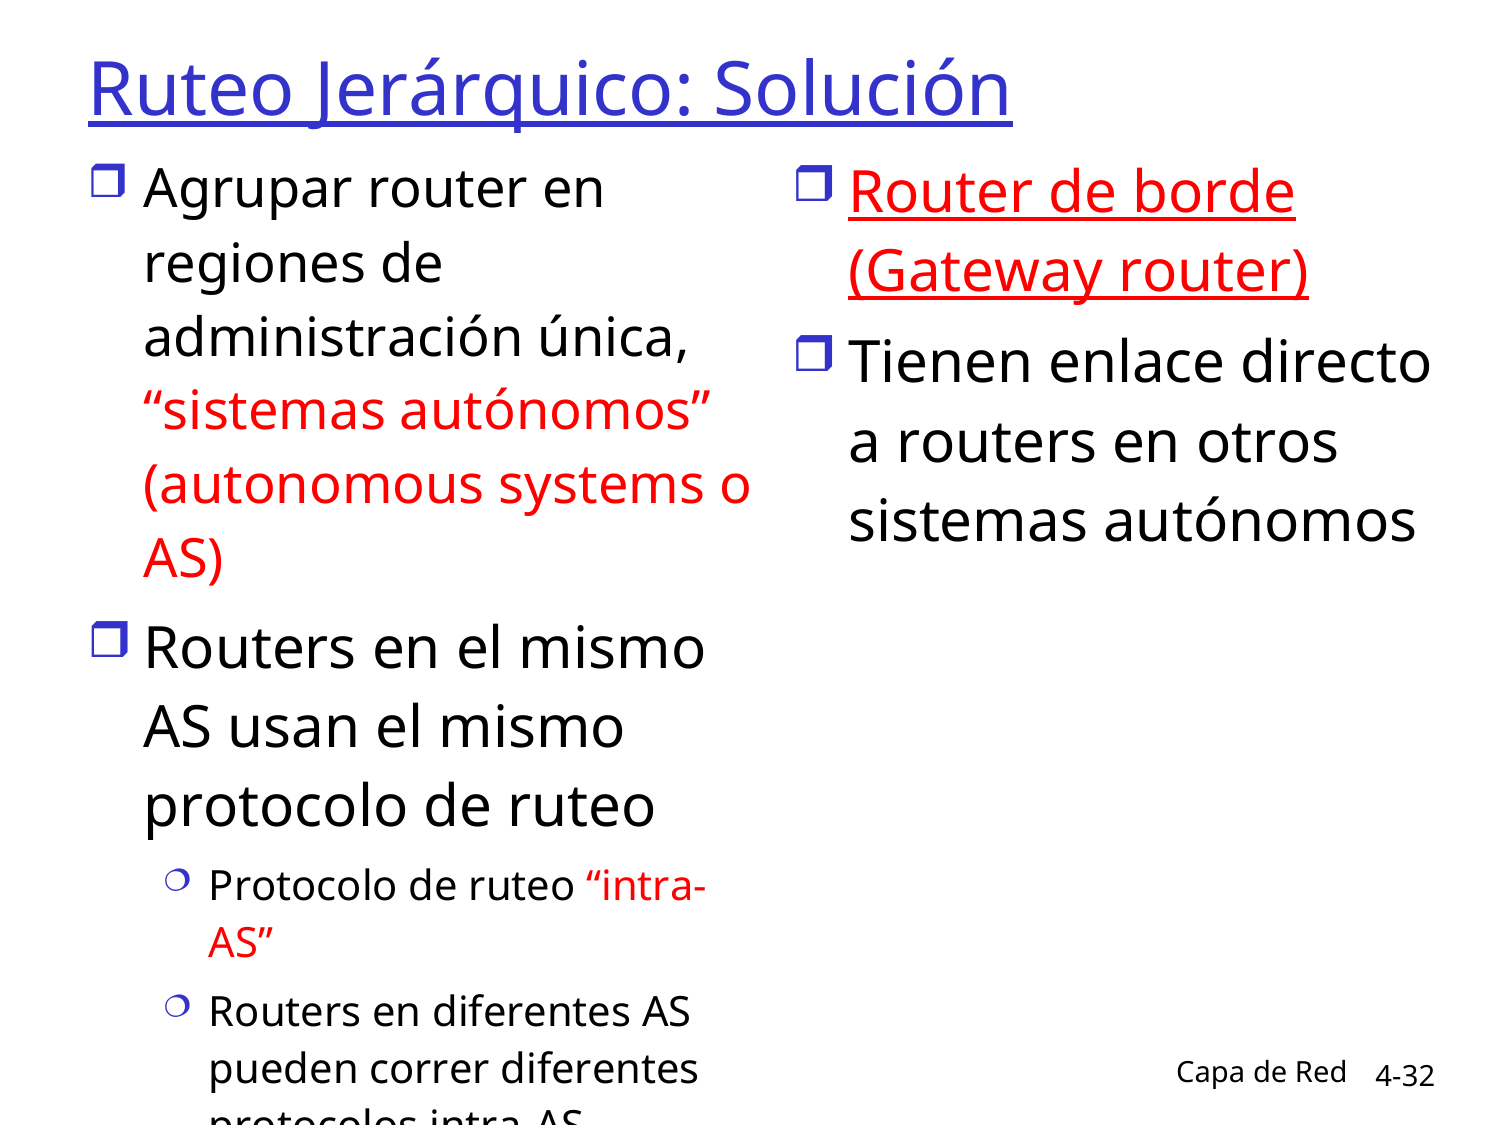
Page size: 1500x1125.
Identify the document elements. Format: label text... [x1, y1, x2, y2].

title Ruteo Jerárquico: Solución [87, 23, 1363, 151]
list Agrupar router en regiones de administración única, “sistemas autónomos” (autonomous systems o AS) Routers en el mismo AS usan el mismo protocolo de ruteo Protocolo de ruteo “intra-AS” Routers en diferentes AS pueden correr diferentes protocolos intra-AS [87, 149, 759, 1080]
list Router de borde (Gateway router) Tienen enlace directo a routers en otros sistemas autónomos [792, 149, 1464, 1051]
